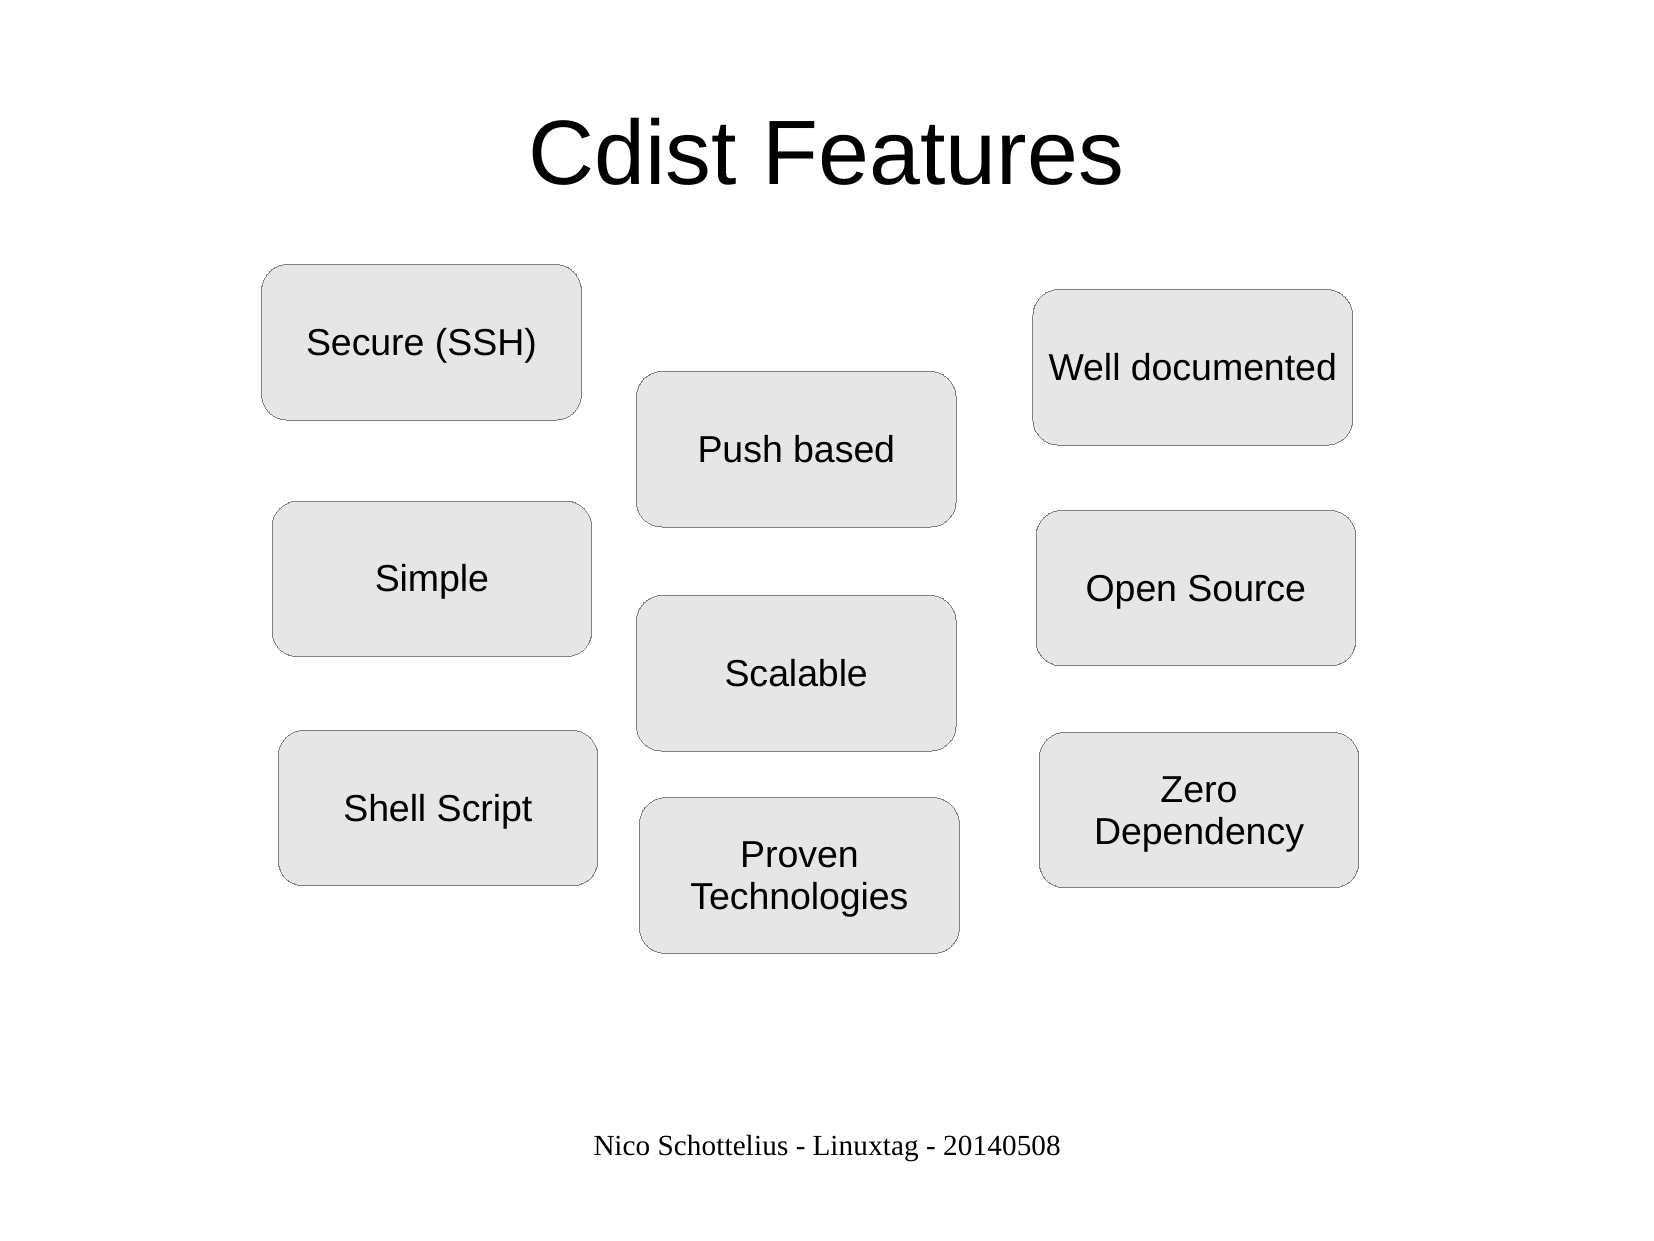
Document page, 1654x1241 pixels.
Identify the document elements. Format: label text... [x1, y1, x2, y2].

text_box Shell Script [278, 730, 598, 886]
text_box Scalable [636, 595, 957, 752]
text_box Secure (SSH) [261, 264, 582, 421]
text_box Open Source [1036, 510, 1356, 666]
title Cdist Features [82, 49, 1571, 257]
text_box Simple [272, 501, 592, 657]
text_box Proven Technologies [639, 797, 960, 954]
text_box Push based [636, 371, 957, 528]
text_box Well documented [1032, 289, 1353, 446]
text_box Zero Dependency [1039, 732, 1359, 888]
